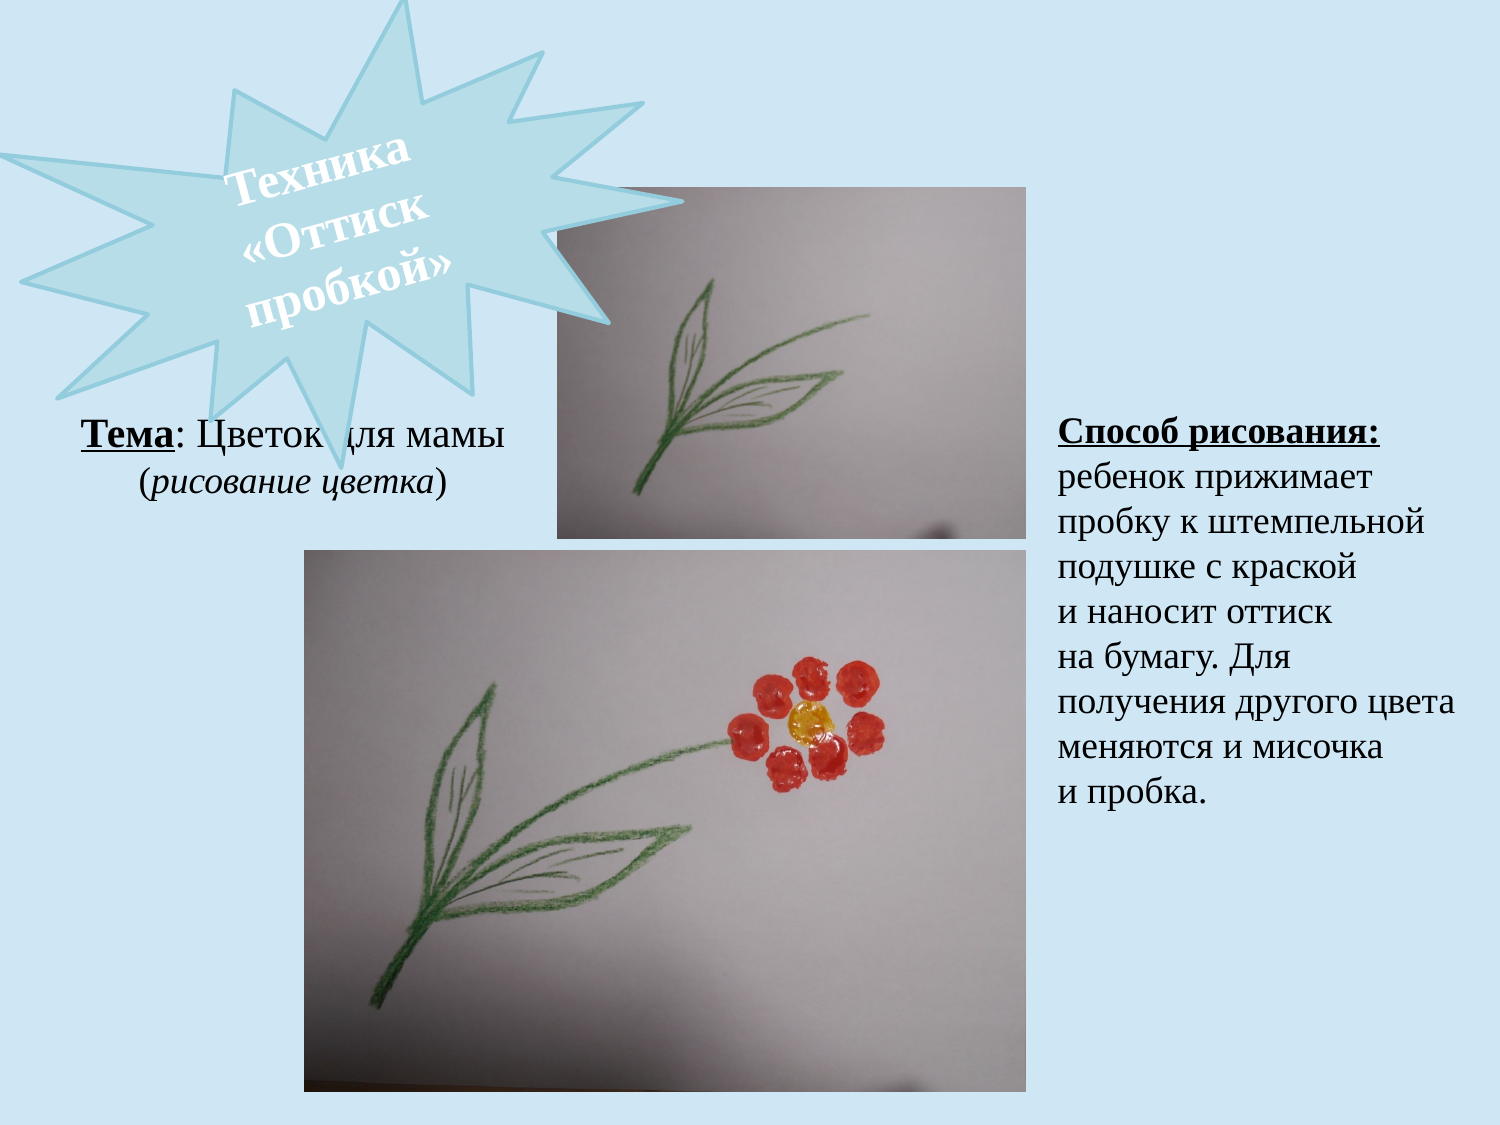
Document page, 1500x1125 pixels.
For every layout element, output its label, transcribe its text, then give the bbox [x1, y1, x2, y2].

title Тема: Цветок для мамы (рисование цветка) [35, 398, 551, 586]
text_box Способ рисования: ребенок прижимает пробку к штемпельной подушке с краской и наносит оттиск на бумагу. Для получения другого цвета меняются и мисочка и пробка. [1042, 398, 1477, 819]
text_box Техника «Оттиск пробкой» [0, 0, 683, 468]
picture [304, 550, 1026, 1092]
picture [557, 187, 1026, 539]
